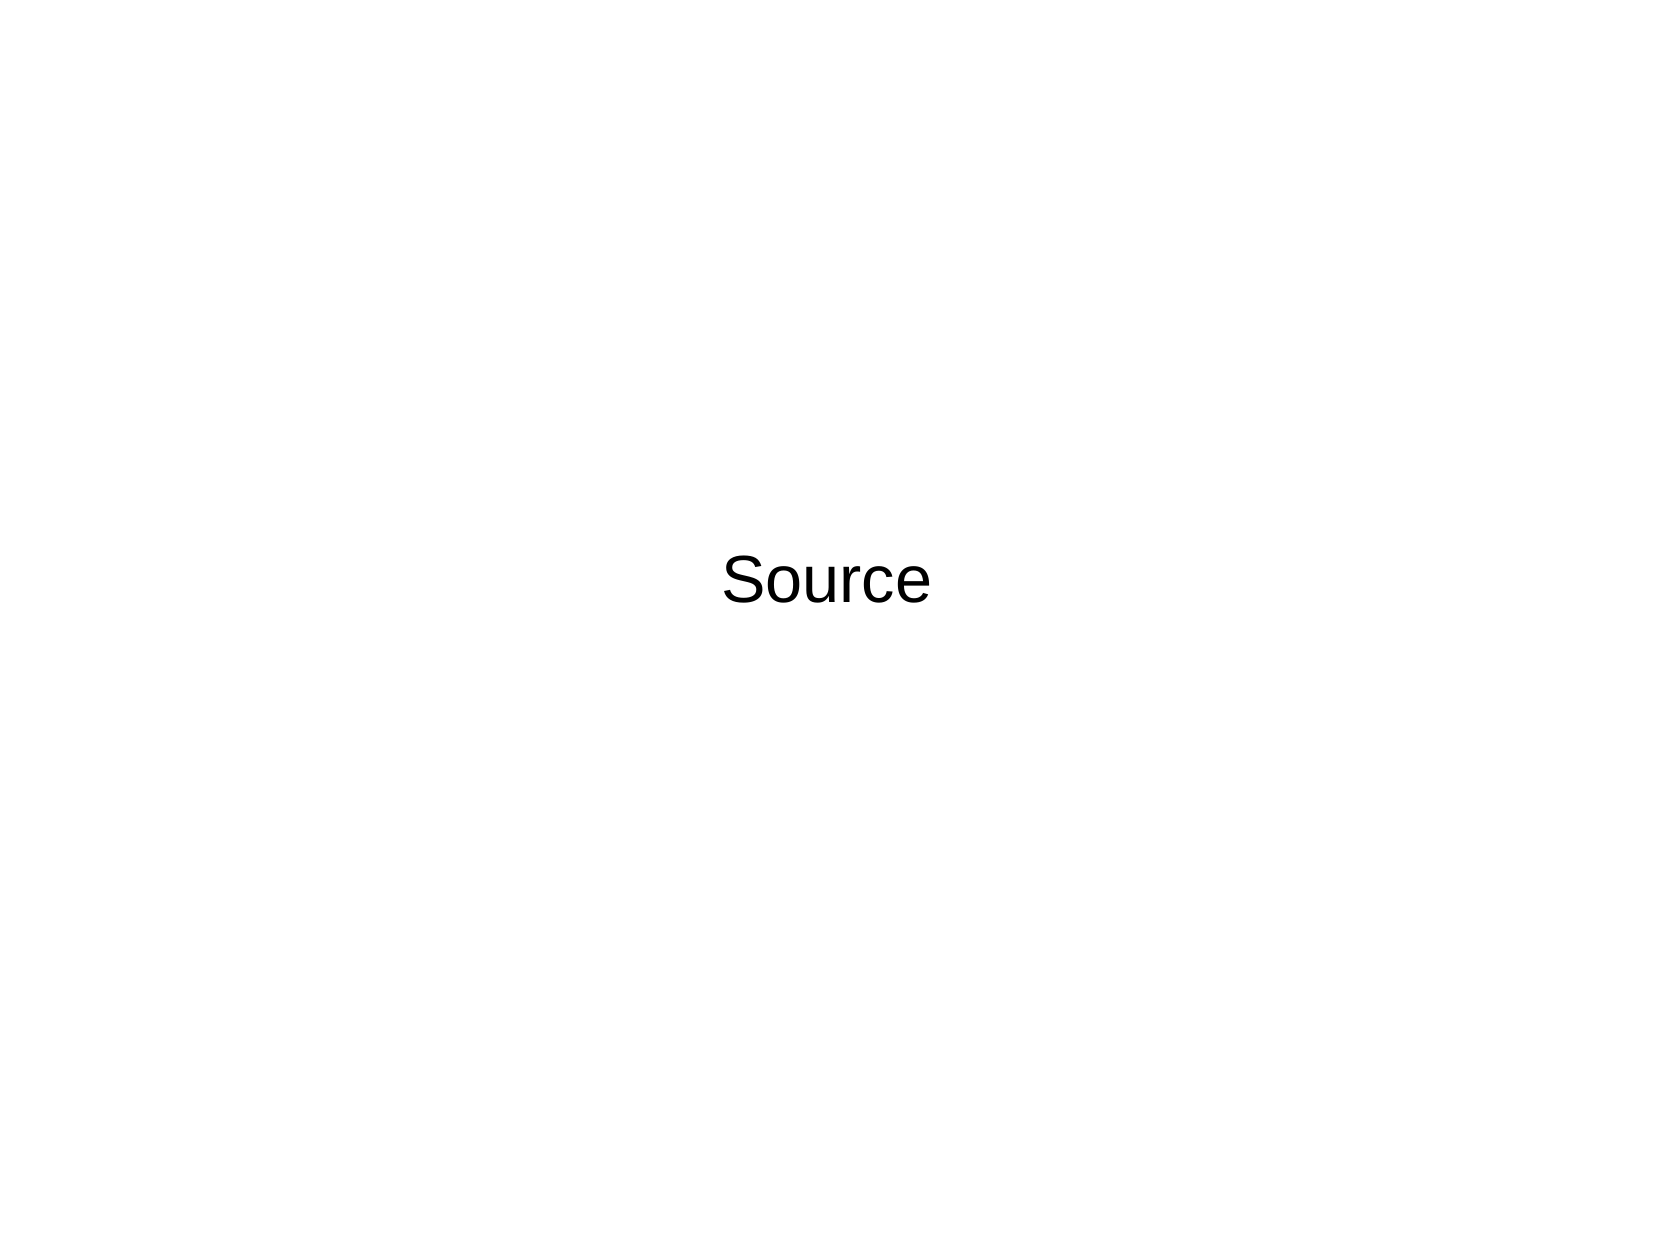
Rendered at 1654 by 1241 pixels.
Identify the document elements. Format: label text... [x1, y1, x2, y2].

subtitle Source [82, 56, 1571, 1102]
